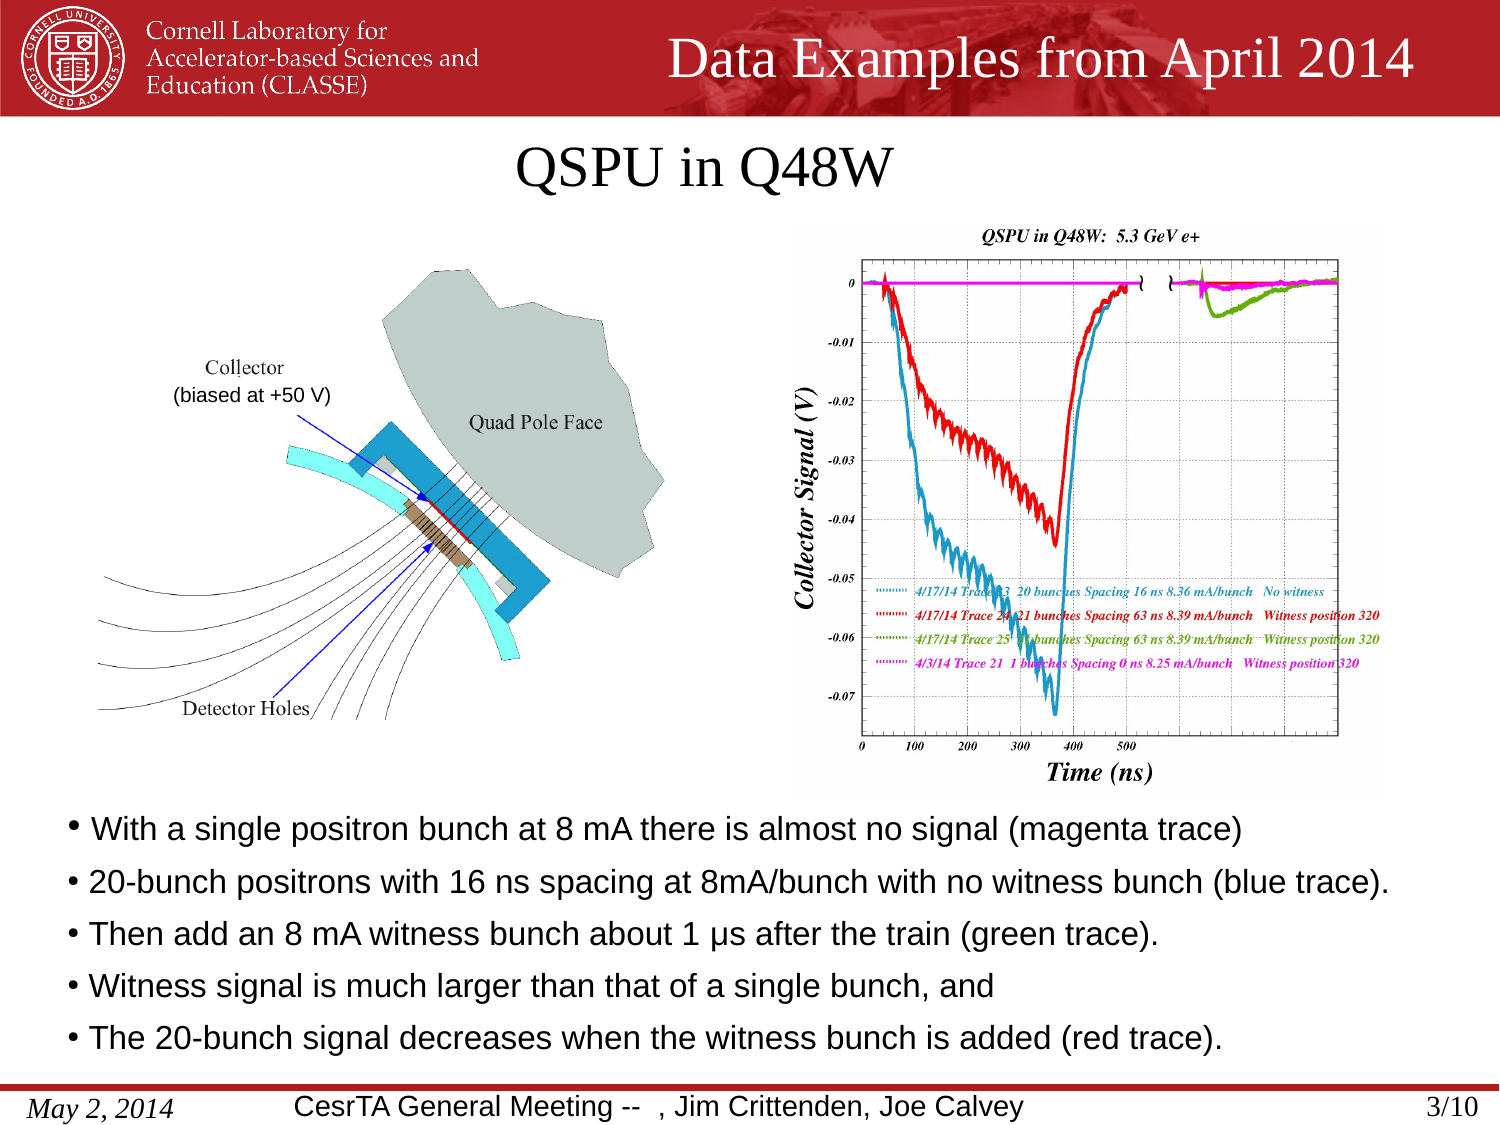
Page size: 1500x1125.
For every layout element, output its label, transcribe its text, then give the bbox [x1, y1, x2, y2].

text_box (biased at +50 V) [158, 376, 347, 415]
text_box With a single positron bunch at 8 mA there is almost no signal (magenta trace) 20-bunch positrons with 16 ns spacing at 8mA/bunch with no witness bunch (blue trace). Then add an 8 mA witness bunch about 1 μs after the train (green trace). Witness signal is much larger than that of a single bunch, and The 20-bunch signal decreases when the witness bunch is added (red trace). [52, 798, 1469, 1064]
text_box QSPU in Q48W [501, 127, 910, 207]
title Data Examples from April 2014 [652, 11, 1484, 102]
list [0, 75, 1500, 1050]
picture [0, 0, 1500, 75]
slide_number <number>/10 [1380, 1087, 1479, 1121]
picture [787, 222, 1388, 796]
picture [98, 268, 699, 720]
